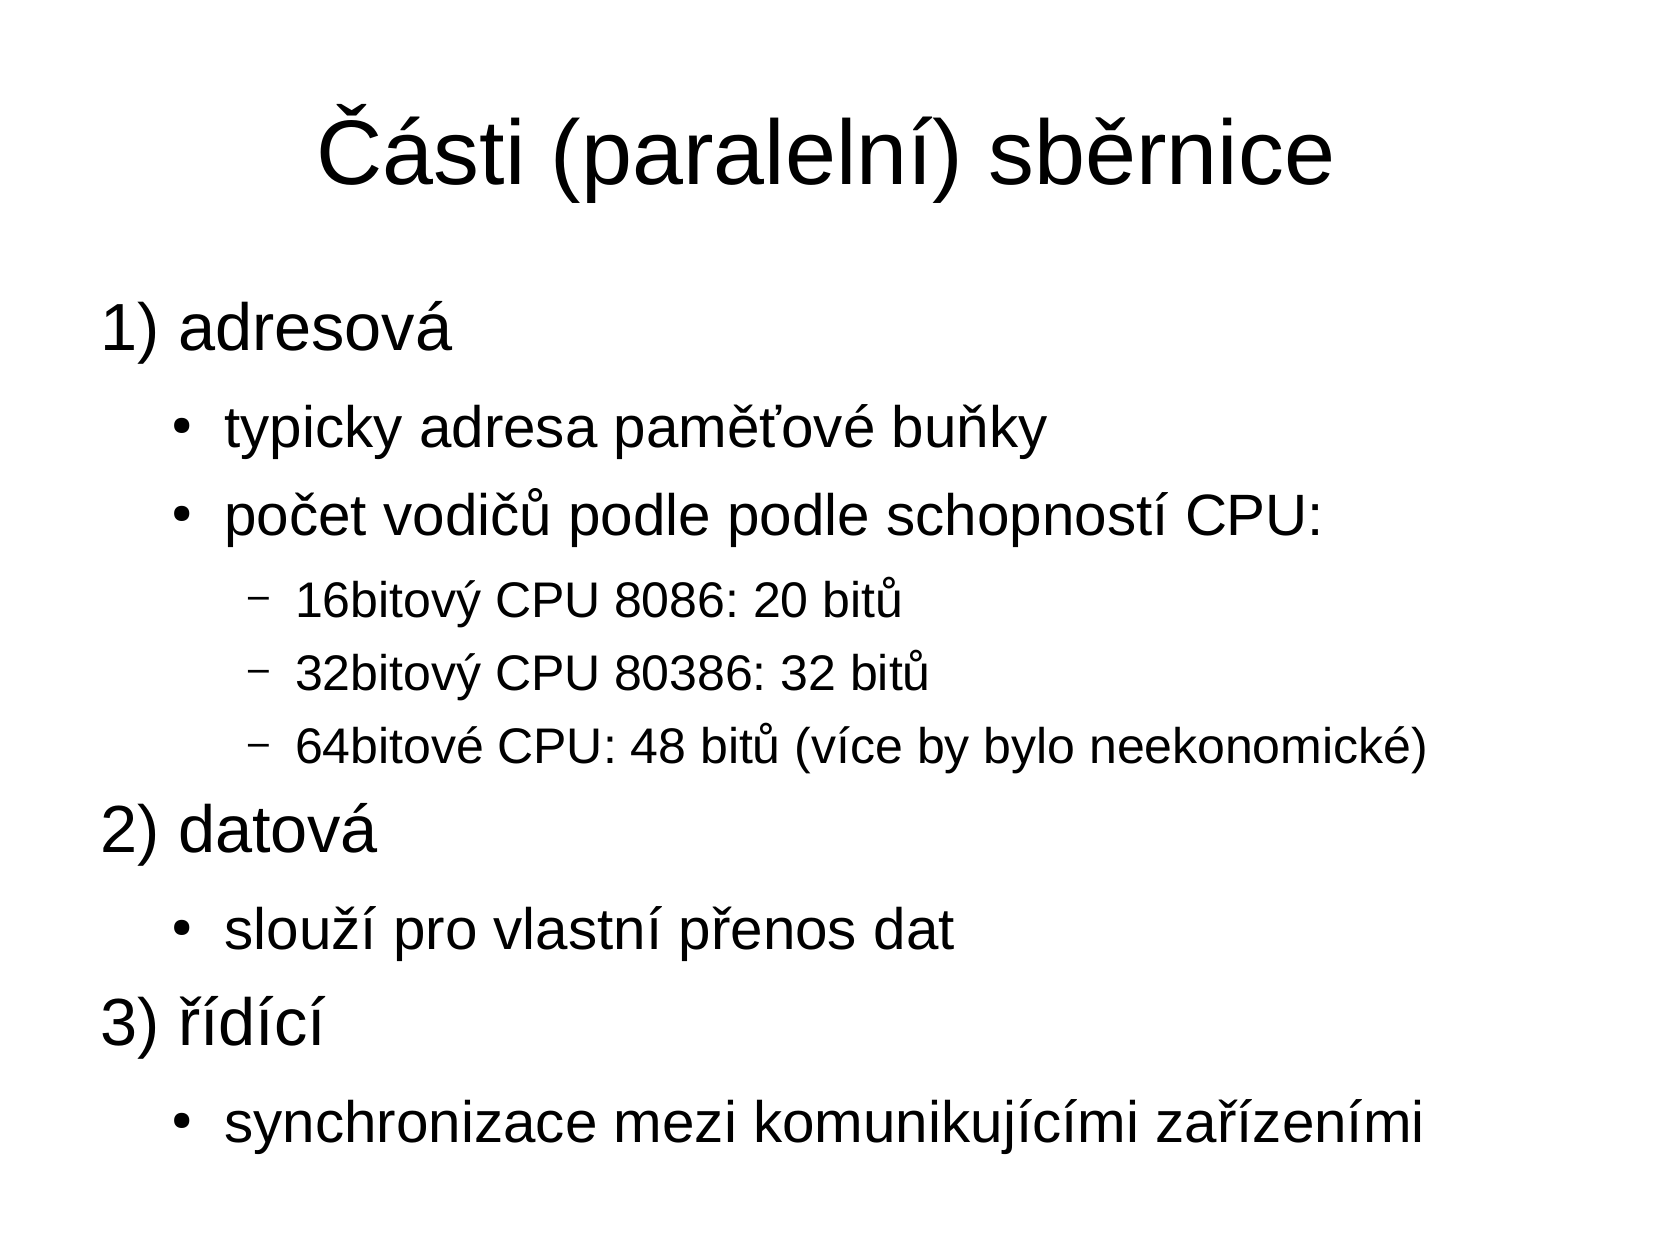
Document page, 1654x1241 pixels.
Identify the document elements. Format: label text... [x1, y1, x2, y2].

title Části (paralelní) sběrnice [82, 49, 1571, 257]
list adresová typicky adresa paměťové buňky počet vodičů podle podle schopností CPU: 16bitový CPU 8086: 20 bitů 32bitový CPU 80386: 32 bitů 64bitové CPU: 48 bitů (více by bylo neekonomické) datová slouží pro vlastní přenos dat řídící synchronizace mezi komunikujícími zařízeními [82, 290, 1571, 1155]
